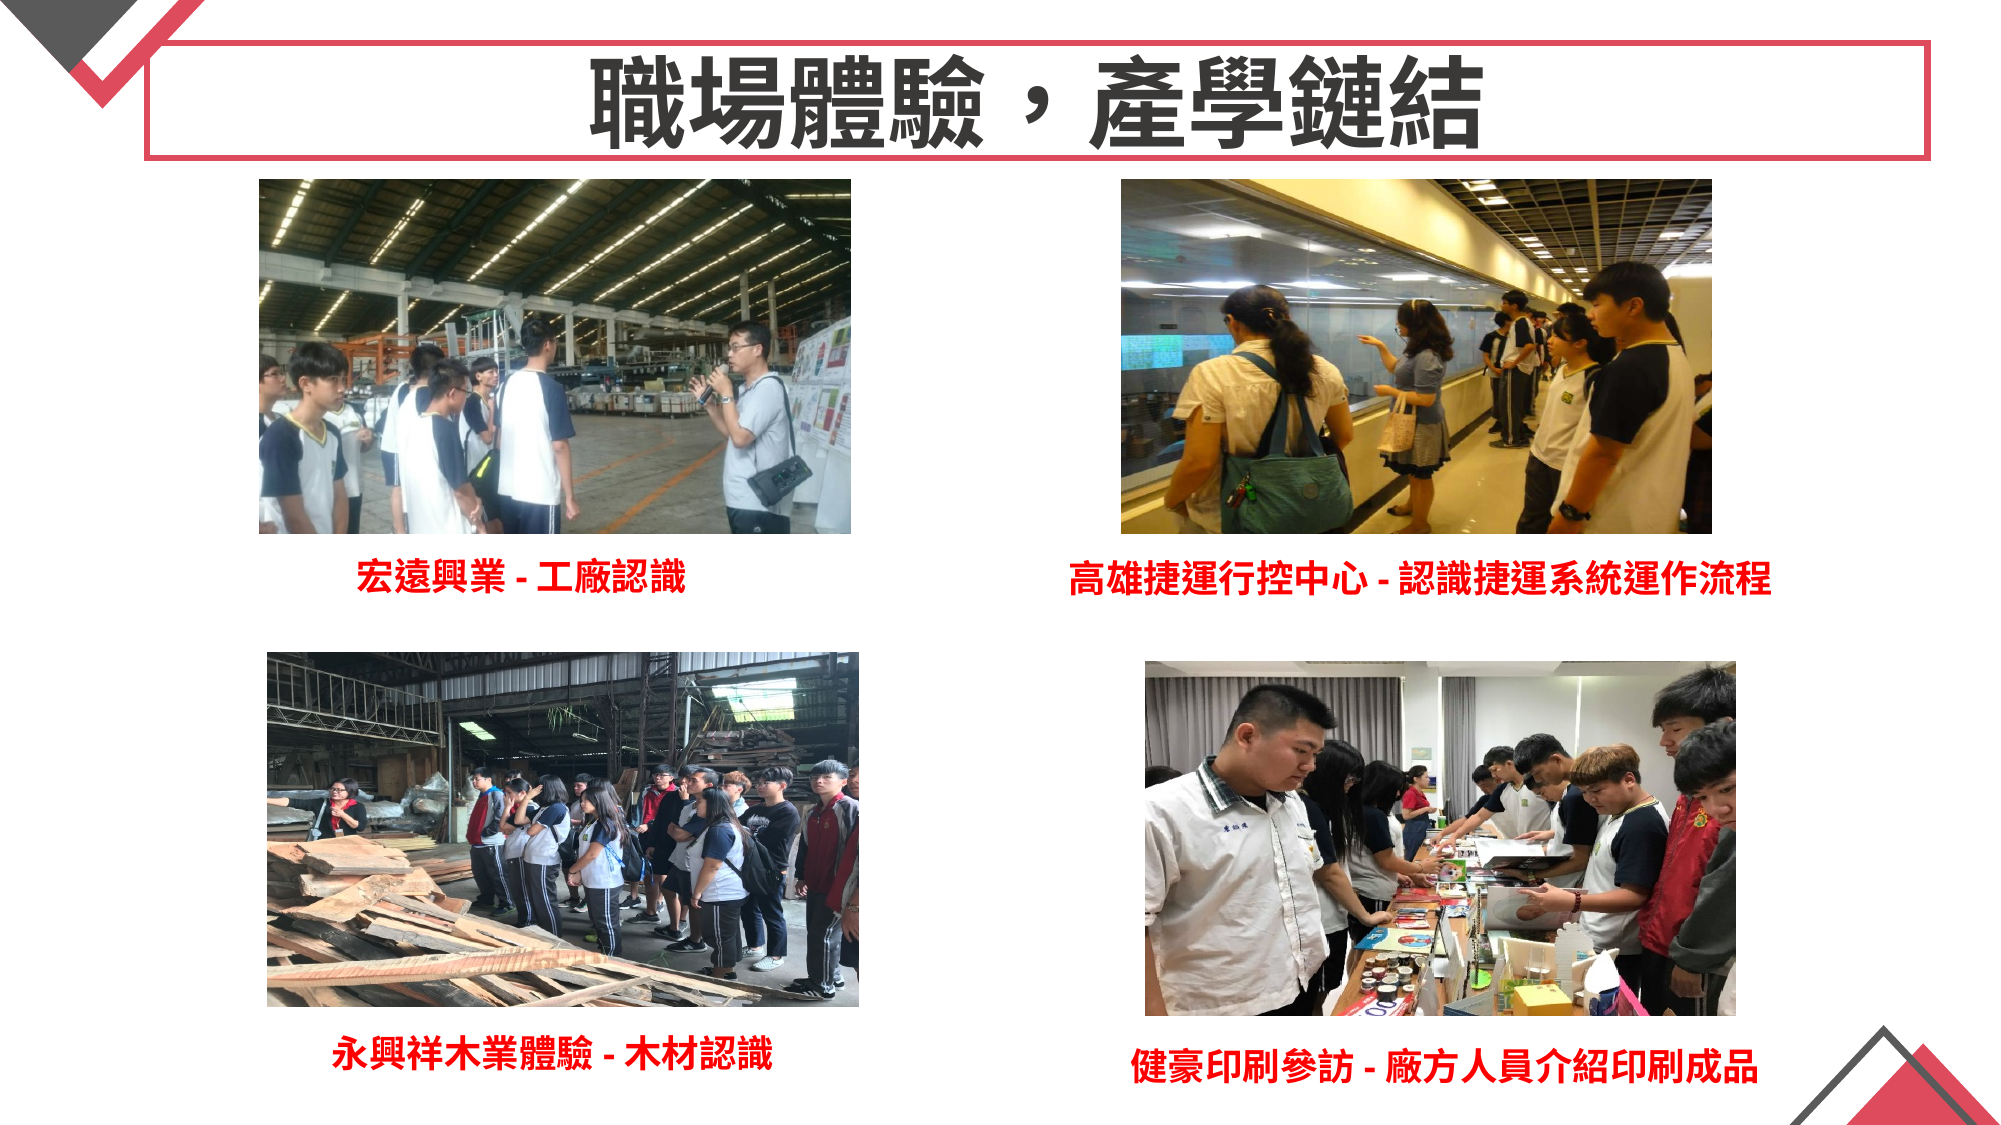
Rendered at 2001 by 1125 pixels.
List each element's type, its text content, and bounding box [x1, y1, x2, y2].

text_box [0, 0, 205, 109]
picture [1145, 661, 1736, 1016]
picture [267, 652, 859, 1007]
text_box 健豪印刷參訪-廠方人員介紹印刷成品 [1115, 1035, 1775, 1096]
picture [259, 179, 851, 534]
text_box 宏遠興業-工廠認識 [341, 545, 818, 606]
picture [1121, 179, 1712, 534]
text_box 永興祥木業體驗-木材認識 [316, 1022, 794, 1083]
text_box 職場體驗，產學鏈結 [147, 43, 1928, 158]
text_box 高雄捷運行控中心-認識捷運系統運作流程 [1053, 547, 1789, 608]
text_box [1789, 1025, 2000, 1125]
